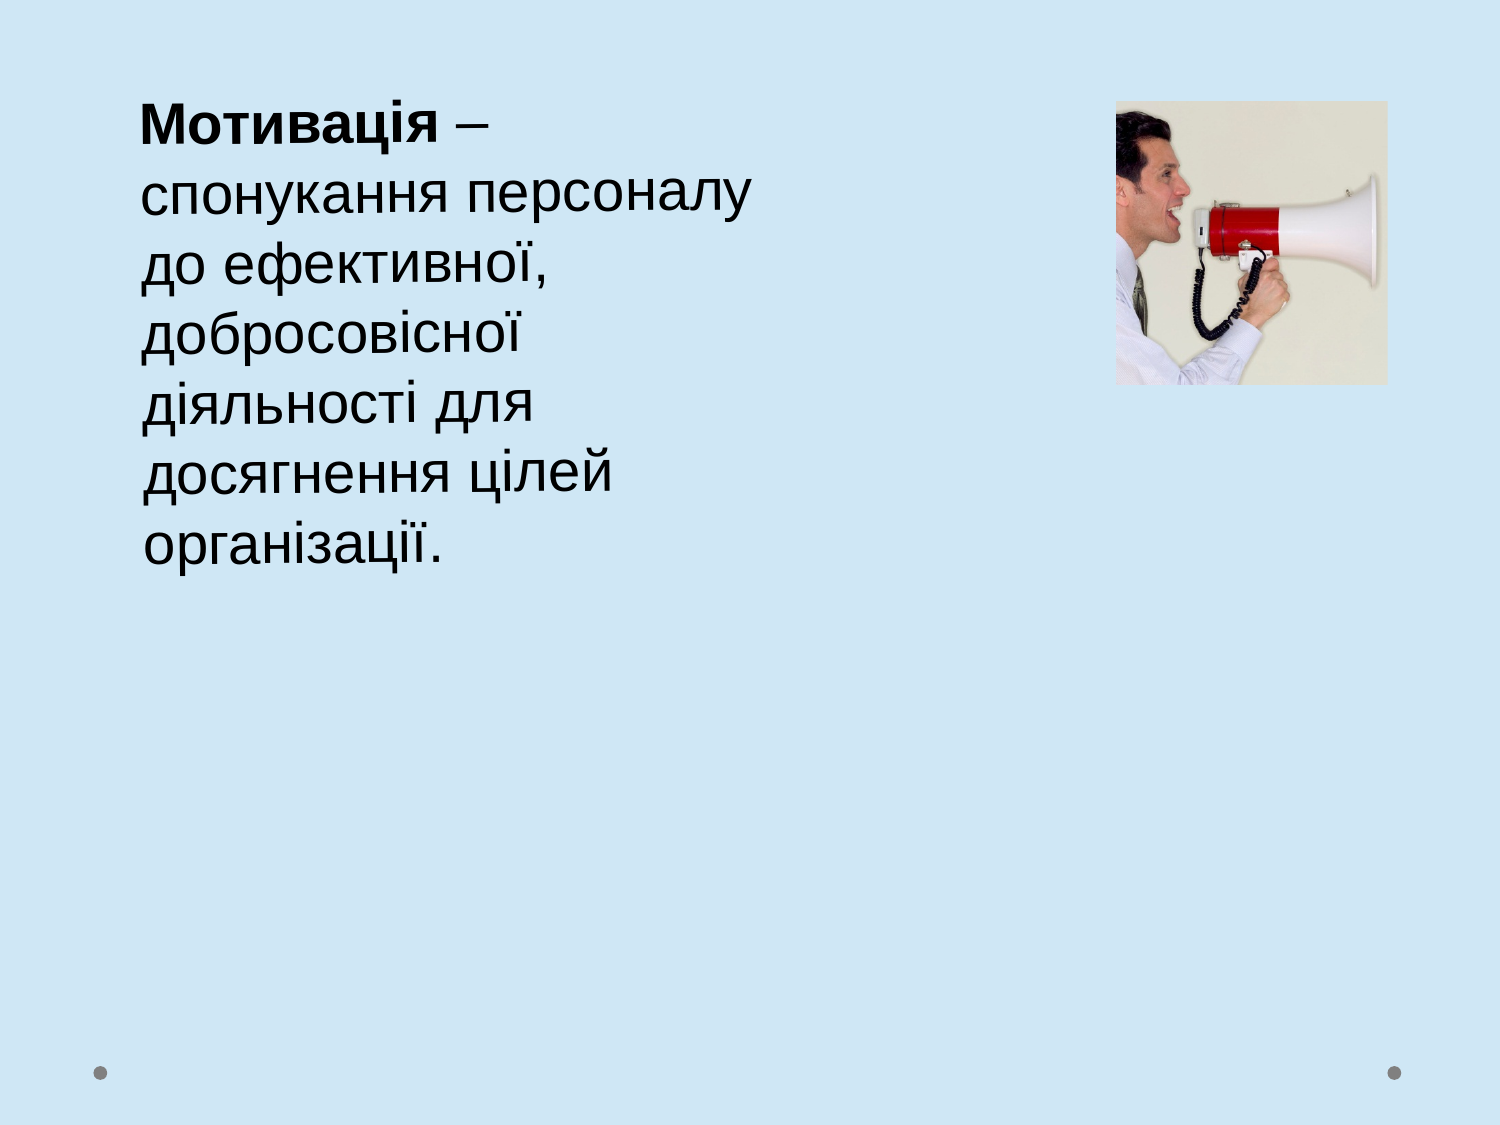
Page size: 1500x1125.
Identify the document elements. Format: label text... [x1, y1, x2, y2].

text_box Мотивація – спонукання персоналу до ефективної, добросовісної діяльності для досягнення цілей організації. [124, 73, 776, 585]
picture [1116, 101, 1388, 385]
